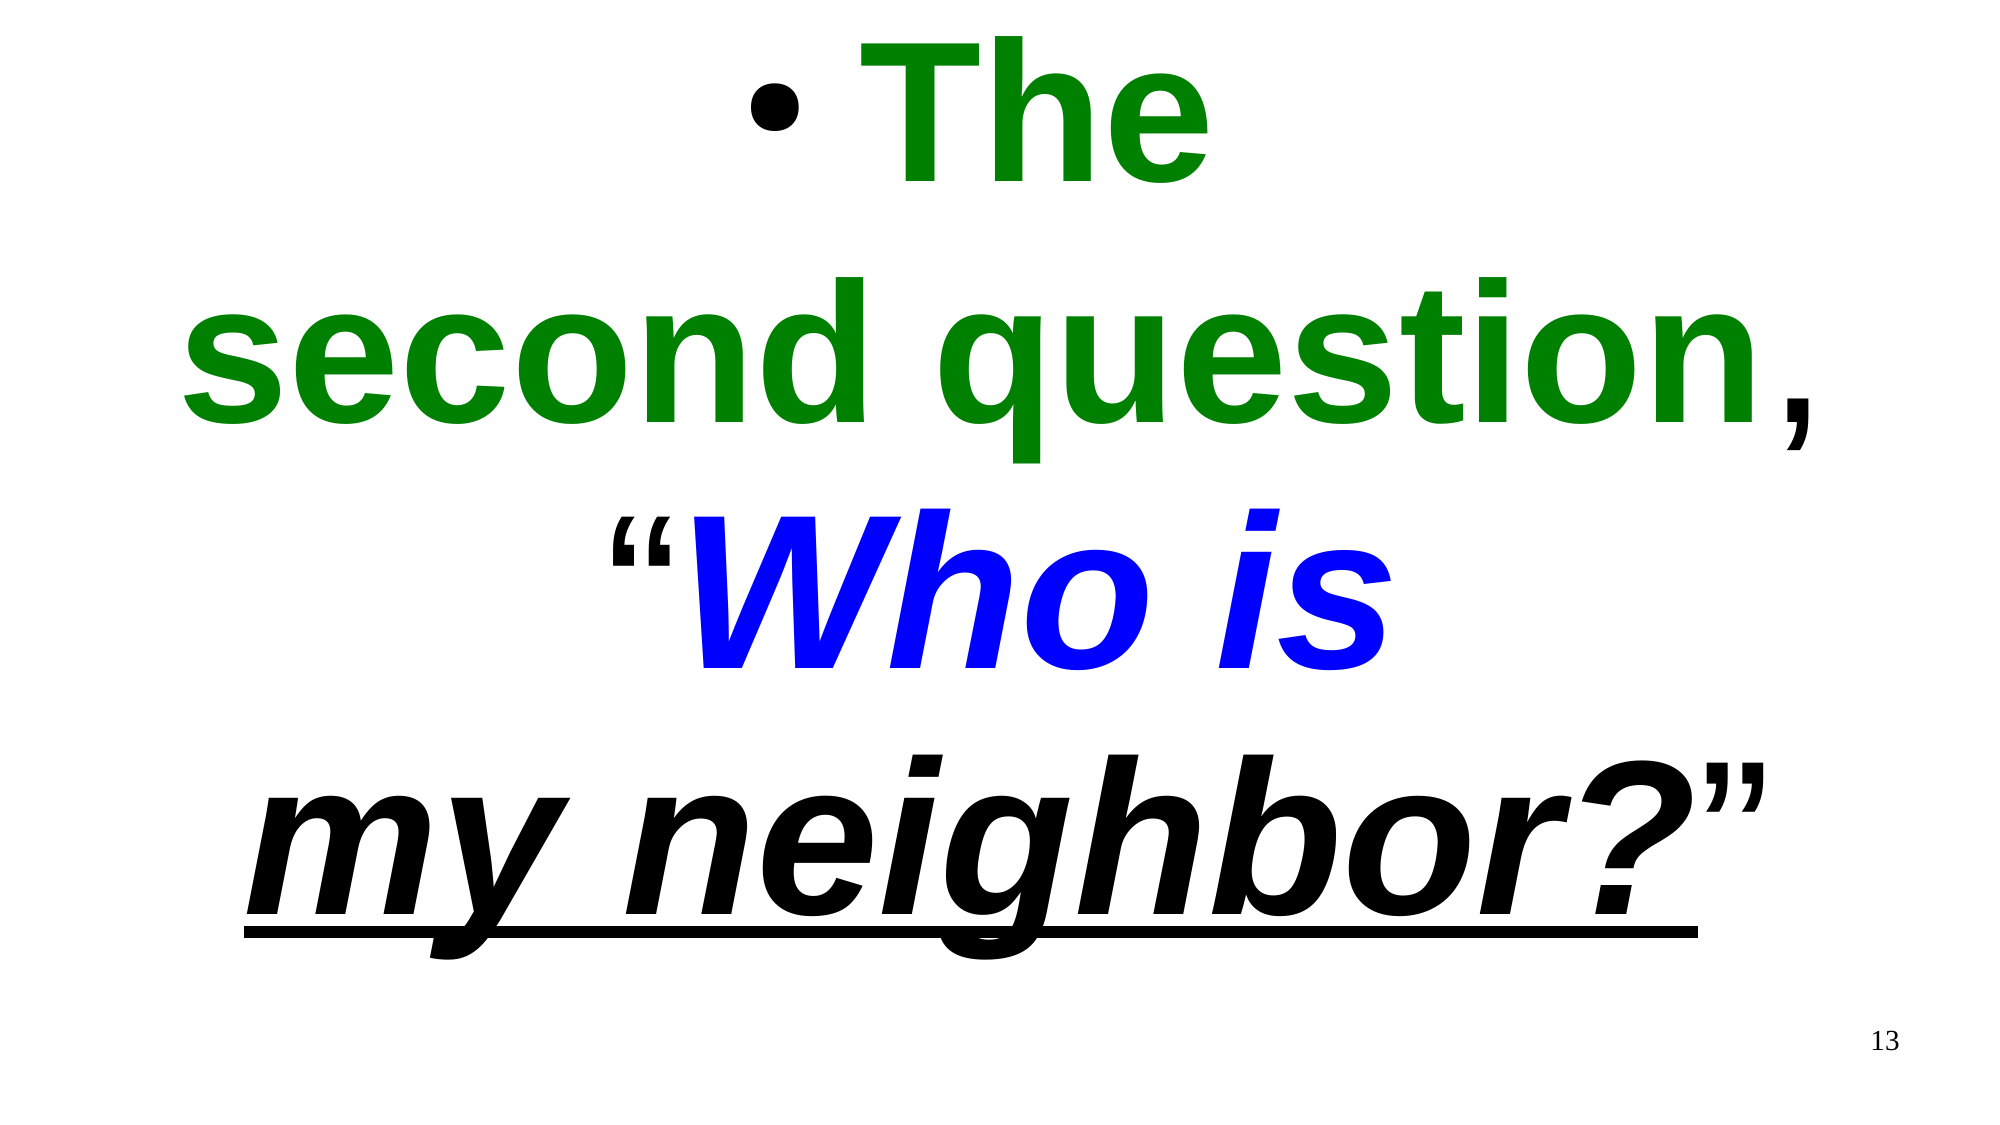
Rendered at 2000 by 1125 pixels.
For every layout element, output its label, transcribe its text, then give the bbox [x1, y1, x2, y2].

list The second question, “Who is my neighbor?” [0, 0, 1996, 1123]
